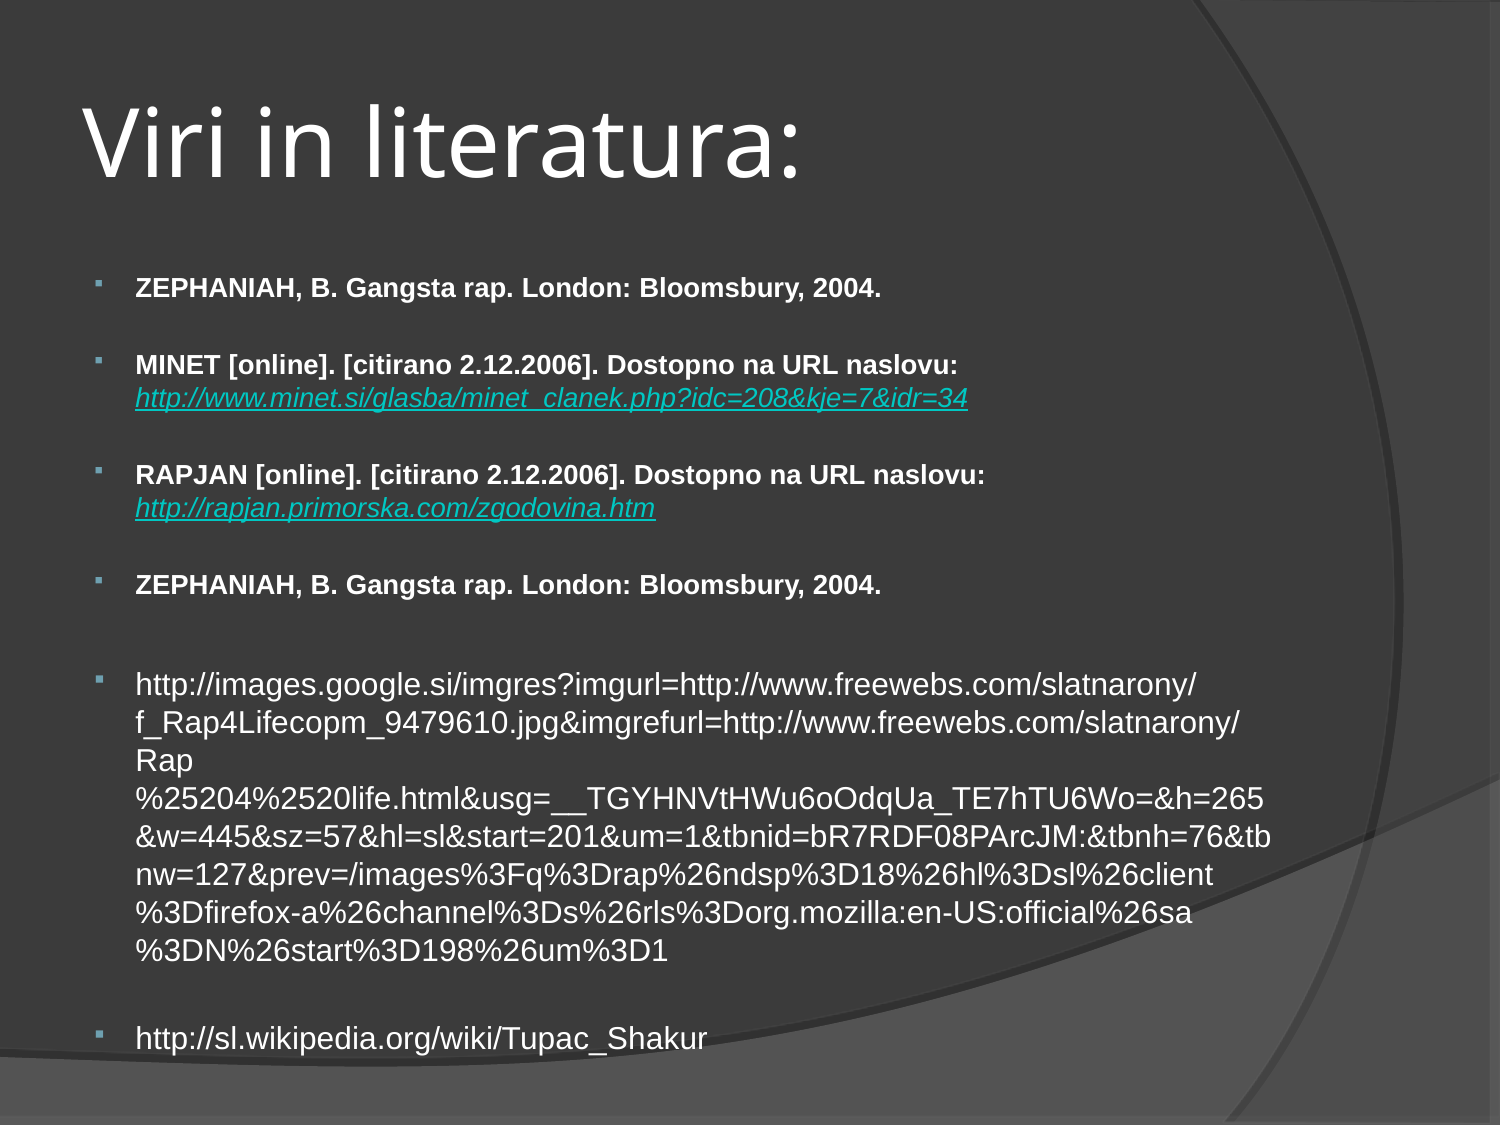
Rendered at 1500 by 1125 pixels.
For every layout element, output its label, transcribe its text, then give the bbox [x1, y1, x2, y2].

list ZEPHANIAH, B. Gangsta rap. London: Bloomsbury, 2004. MINET [online]. [citirano 2.12.2006]. Dostopno na URL naslovu: http://www.minet.si/glasba/minet_clanek.php?idc=208&kje=7&idr=34 RAPJAN [online]. [citirano 2.12.2006]. Dostopno na URL naslovu: http://rapjan.primorska.com/zgodovina.htm ZEPHANIAH, B. Gangsta rap. London: Bloomsbury, 2004. http://images.google.si/imgres?imgurl=http://www.freewebs.com/slatnarony/f_Rap4Lifecopm_9479610.jpg&imgrefurl=http://www.freewebs.com/slatnarony/Rap%25204%2520life.html&usg=__TGYHNVtHWu6oOdqUa_TE7hTU6Wo=&h=265&w=445&sz=57&hl=sl&start=201&um=1&tbnid=bR7RDF08PArcJM:&tbnh=76&tbnw=127&prev=/images%3Fq%3Drap%26ndsp%3D18%26hl%3Dsl%26client%3Dfirefox-a%26channel%3Ds%26rls%3Dorg.mozilla:en-US:official%26sa%3DN%26start%3D198%26um%3D1 http://sl.wikipedia.org/wiki/Tupac_Shakur [75, 262, 1300, 1067]
title Viri in literatura: [75, 45, 1300, 233]
